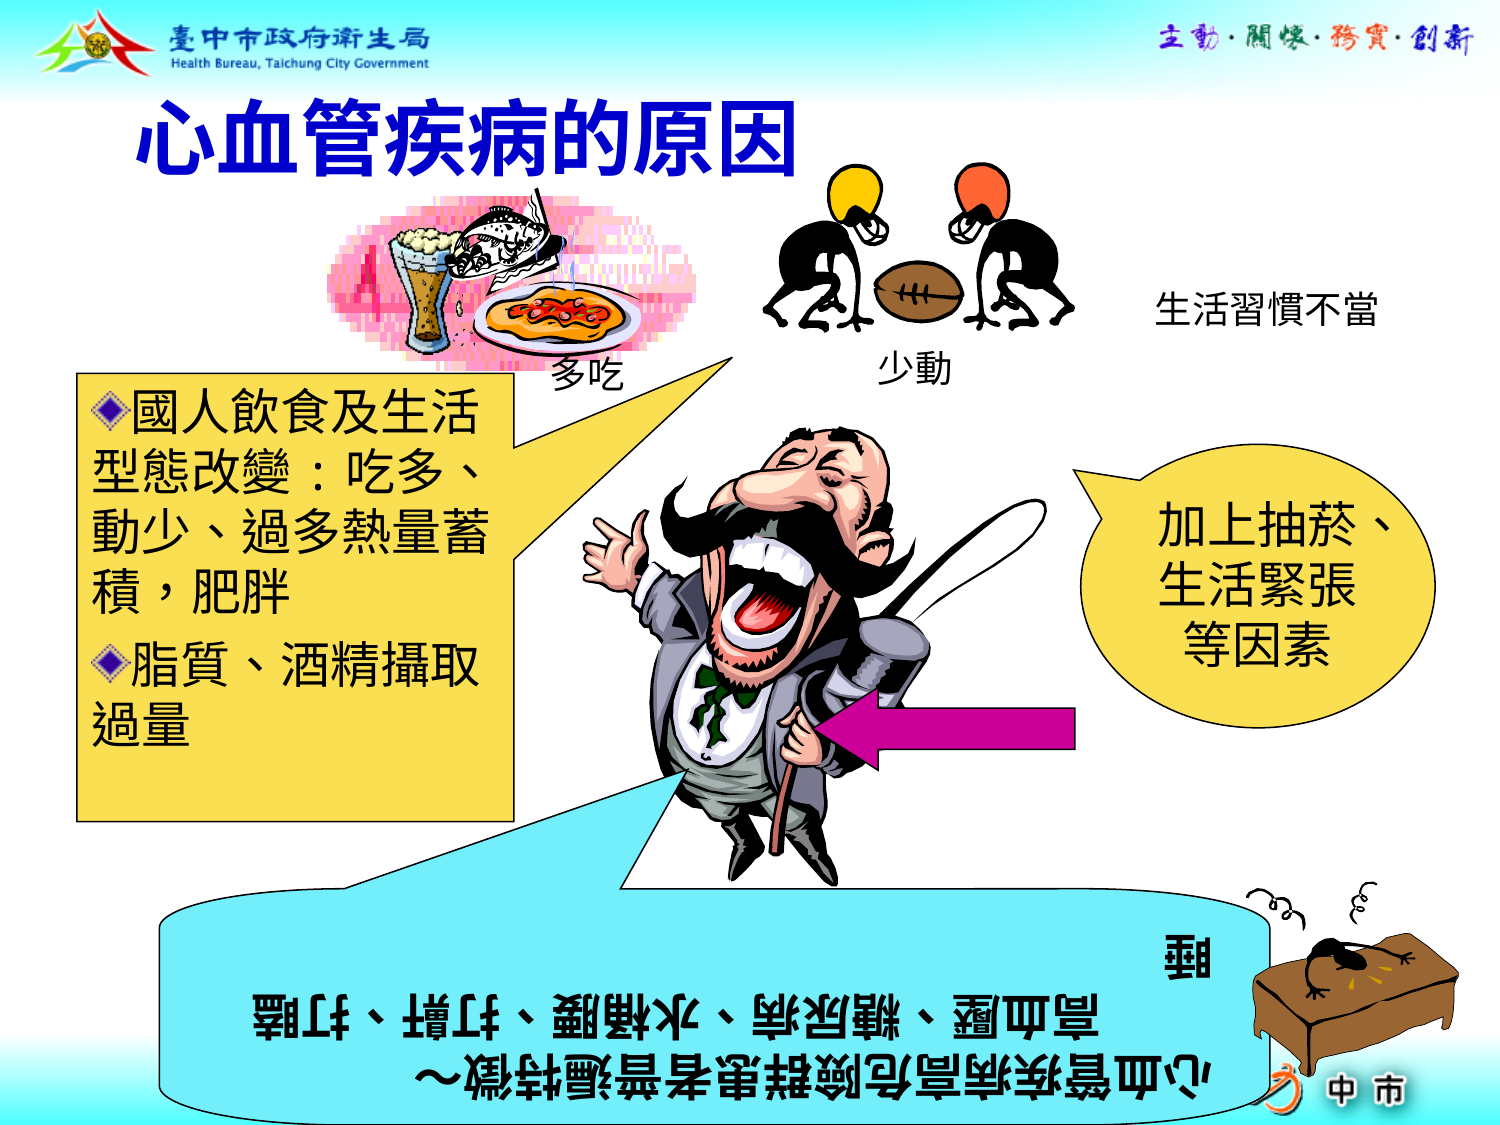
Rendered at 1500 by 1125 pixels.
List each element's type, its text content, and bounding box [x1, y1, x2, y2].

text_box 國人飲食及生活型態改變:吃多、動少、過多熱量蓄積，肥胖 脂質、酒精攝取過量 [76, 357, 733, 822]
text_box 多吃 [534, 343, 641, 405]
text_box 心血管疾病的原因 [731, 110, 784, 164]
chart [762, 162, 1076, 333]
text_box 生活習慣不當 [1139, 278, 1396, 340]
text_box 加上抽菸、生活緊張等因素 [1073, 444, 1436, 728]
text_box 心血管疾病的原因 [29, 78, 904, 193]
chart [1246, 881, 1459, 1078]
picture [324, 187, 700, 381]
picture [577, 420, 1053, 888]
text_box 少動 [862, 337, 1000, 398]
text_box [812, 687, 1075, 771]
text_box 心血管疾病高危險群患者普遍特徵～ 高血壓、糖尿病、水桶腰、打鼾、打瞌睡 [159, 769, 1270, 1125]
